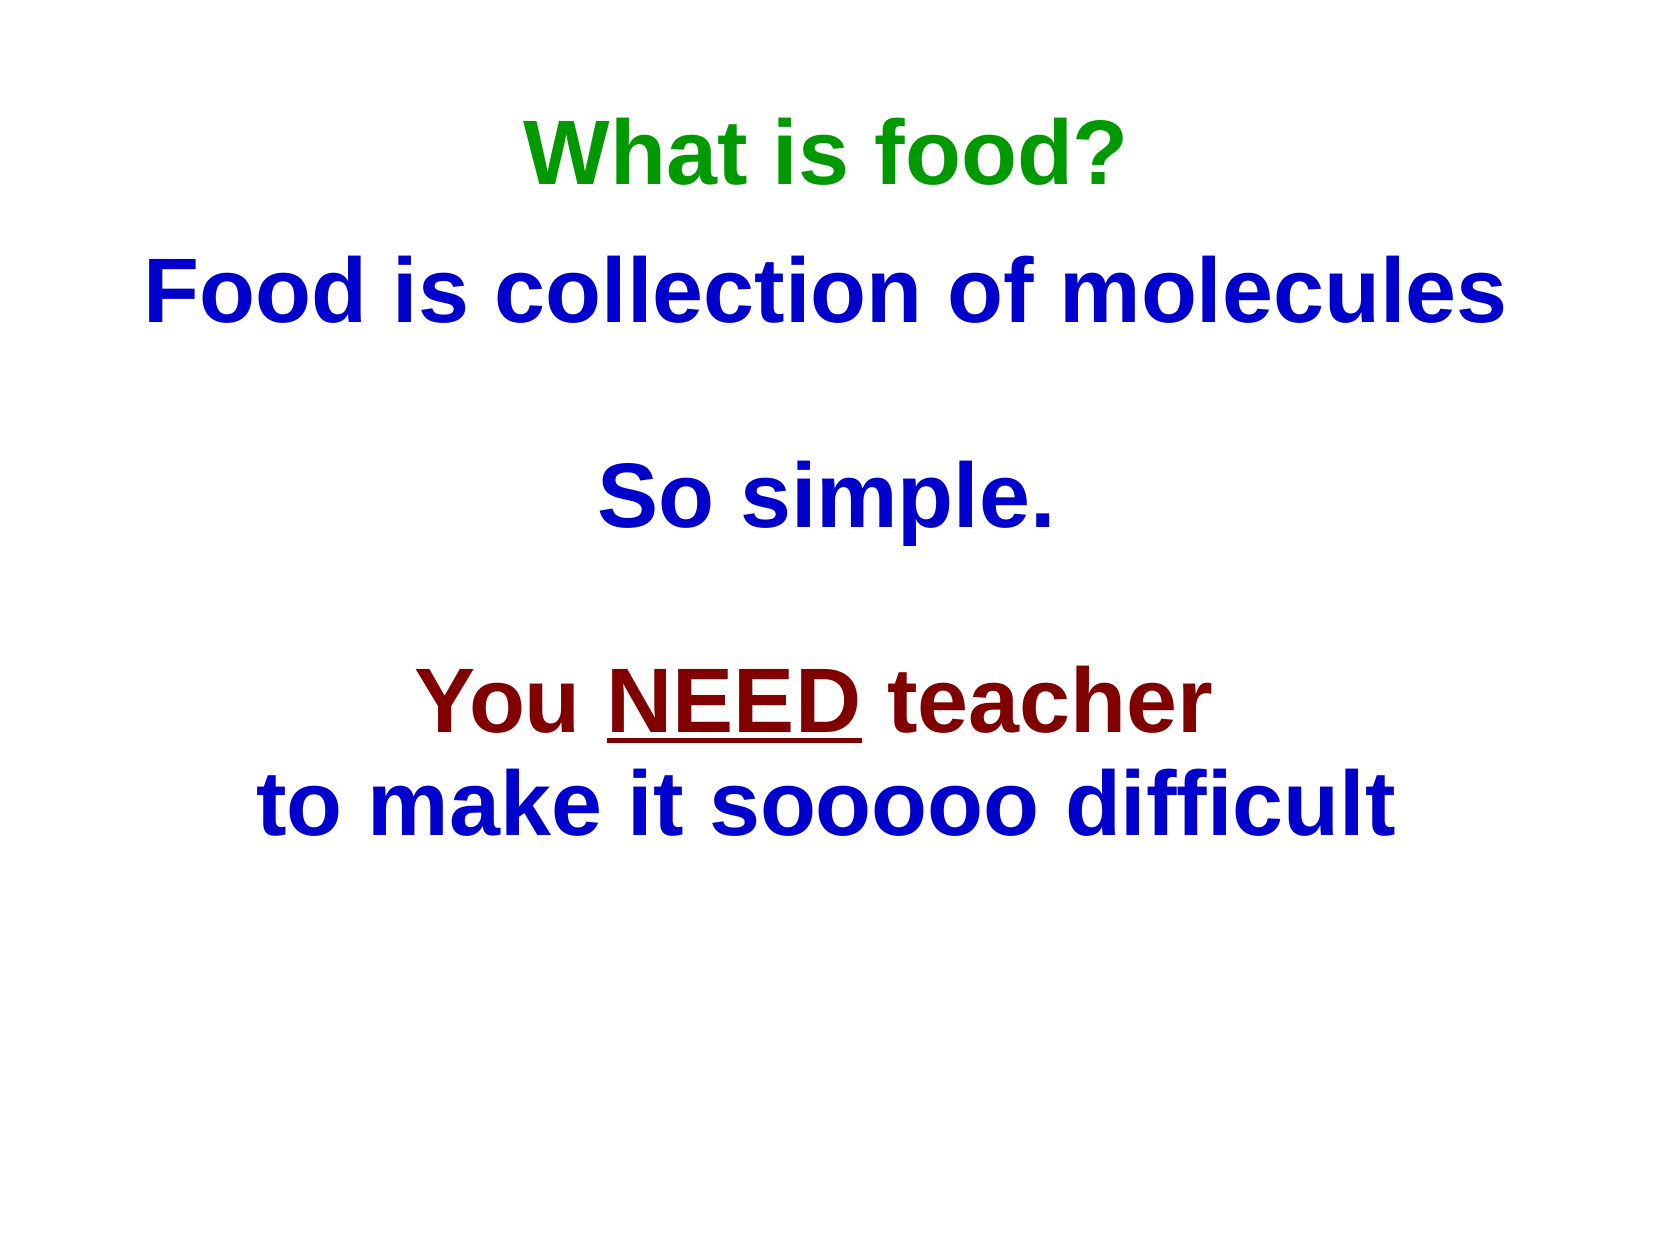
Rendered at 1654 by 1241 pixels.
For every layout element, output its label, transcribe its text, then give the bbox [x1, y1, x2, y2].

subtitle Food is collection of molecules So simple. You NEED teacher to make it sooooo difficult [82, 239, 1571, 1060]
title What is food? [82, 49, 1571, 239]
